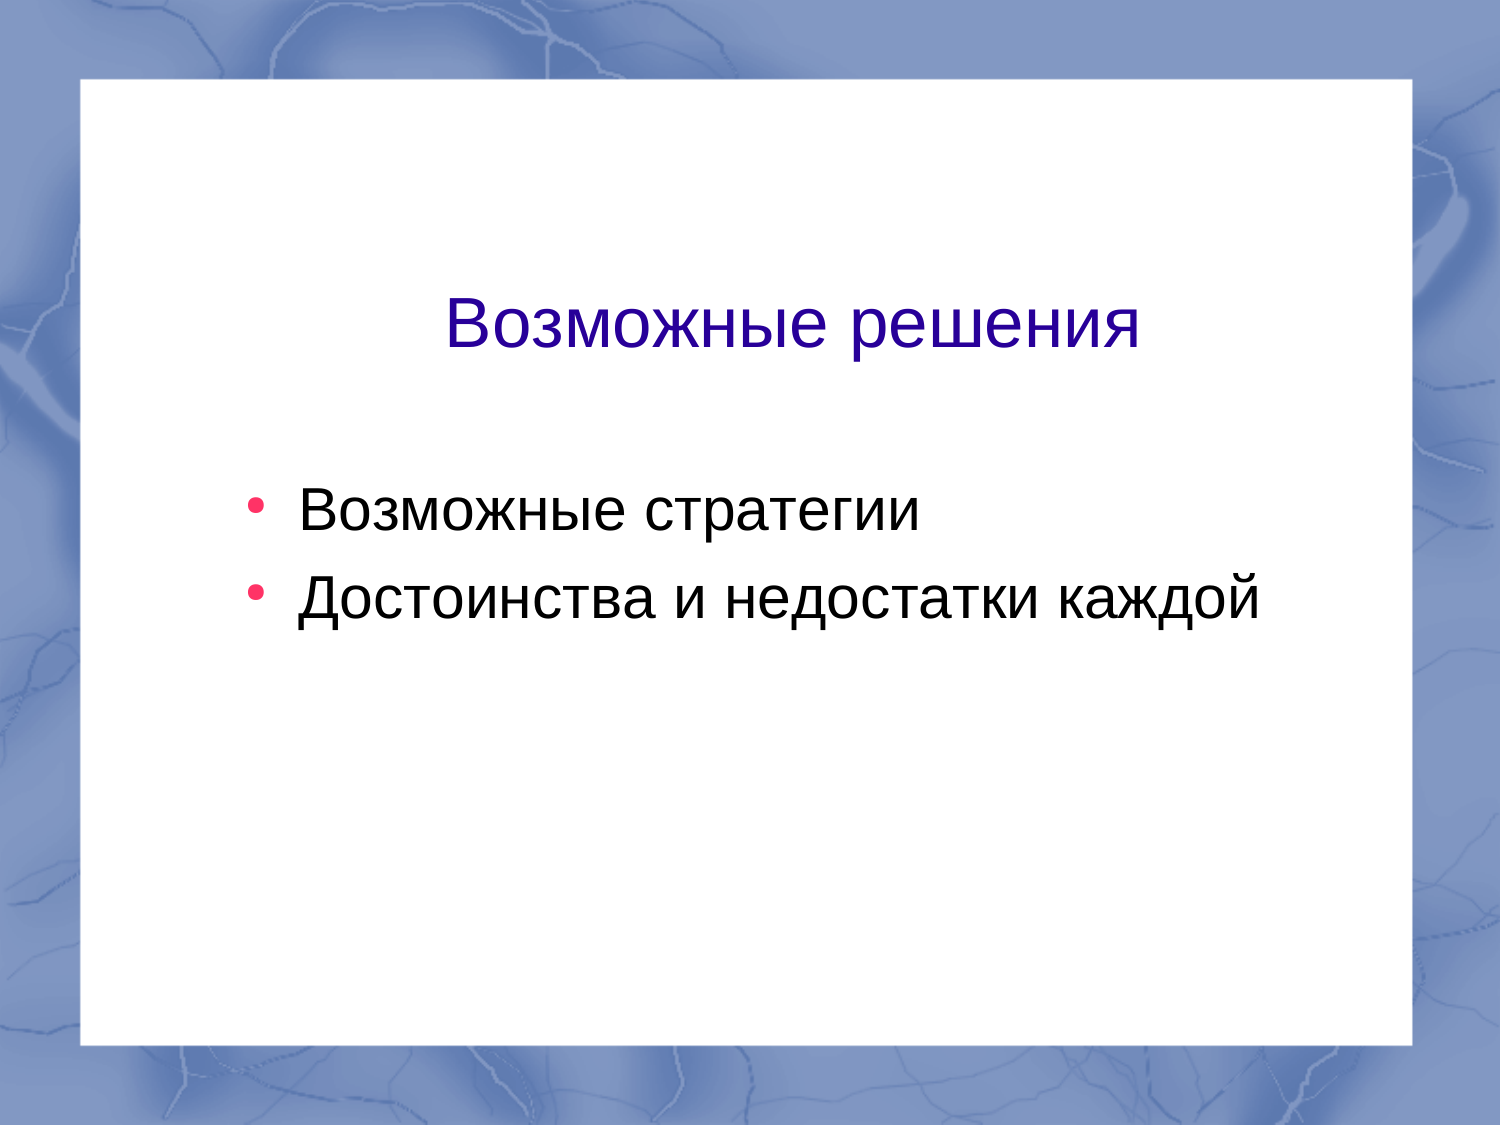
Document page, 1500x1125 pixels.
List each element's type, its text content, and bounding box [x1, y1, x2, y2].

title Возможные решения [212, 199, 1375, 438]
list Возможные стратегии Достоинства и недостатки каждой [212, 462, 1375, 1013]
picture [0, 0, 1500, 1125]
